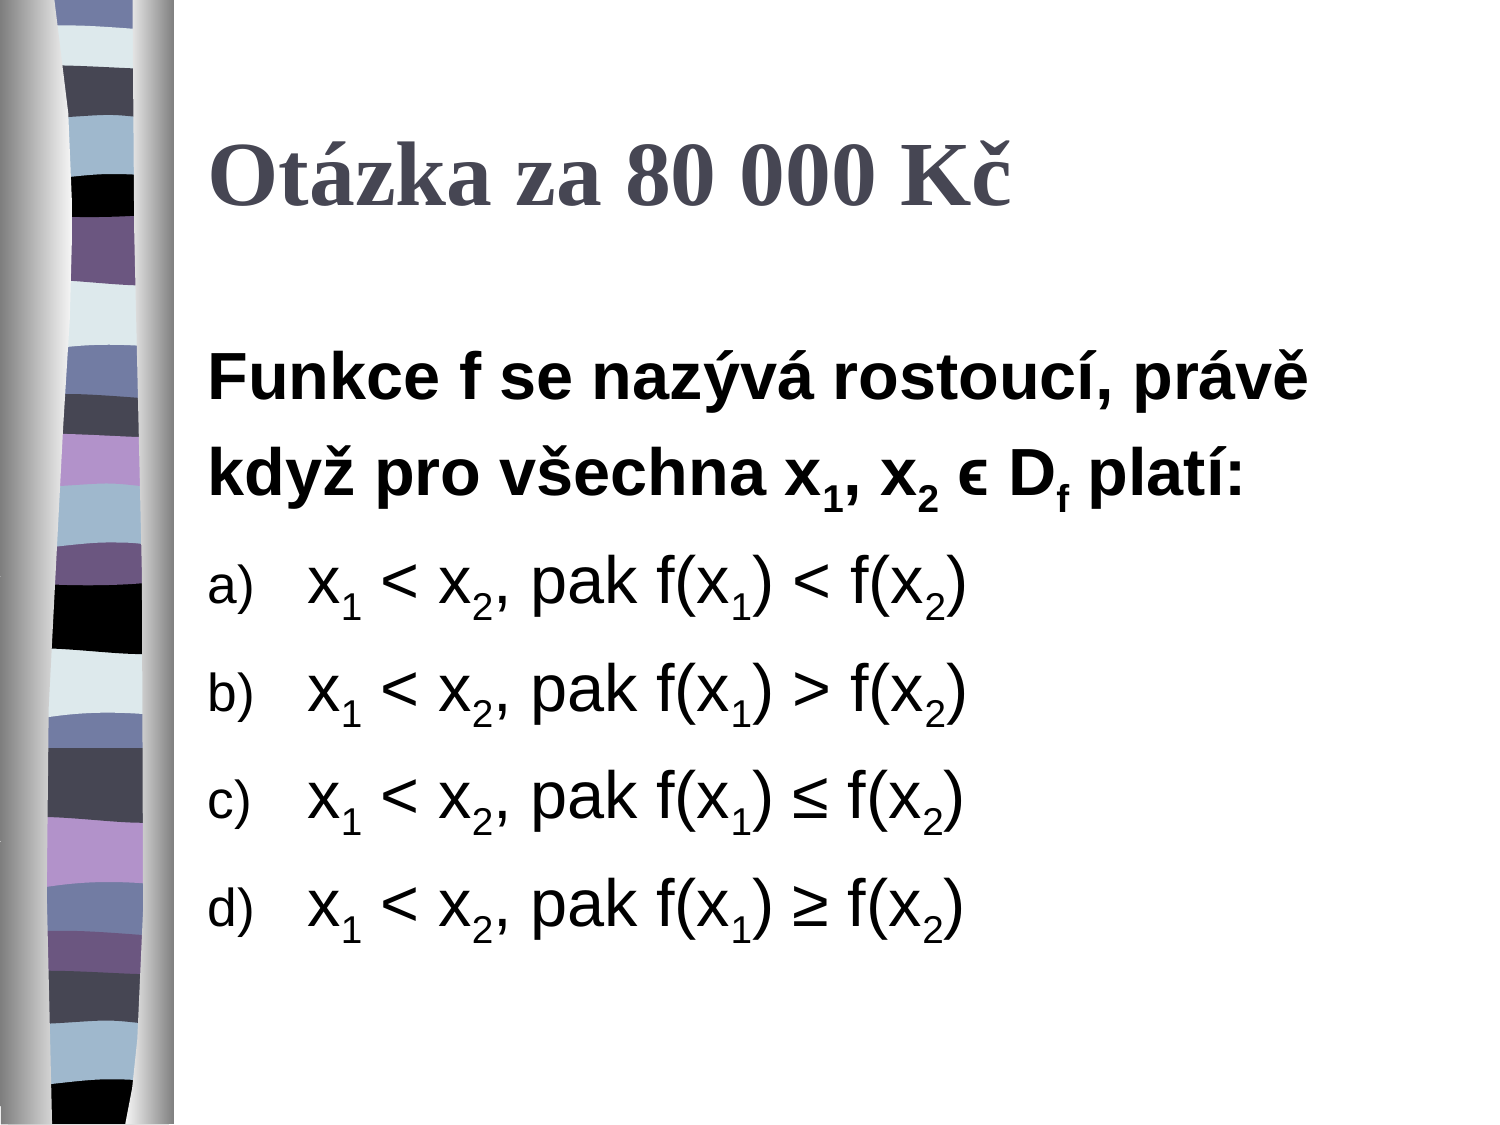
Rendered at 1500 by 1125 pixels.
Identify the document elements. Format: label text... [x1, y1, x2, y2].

list Funkce f se nazývá rostoucí, právě když pro všechna x1, x2 ϵ Df platí: x1 < x2, pak f(x1) < f(x2) x1 < x2, pak f(x1) > f(x2) x1 < x2, pak f(x1) ≤ f(x2) x1 < x2, pak f(x1) ≥ f(x2) [192, 324, 1468, 1001]
title Otázka za 80 000 Kč [192, 74, 1468, 263]
